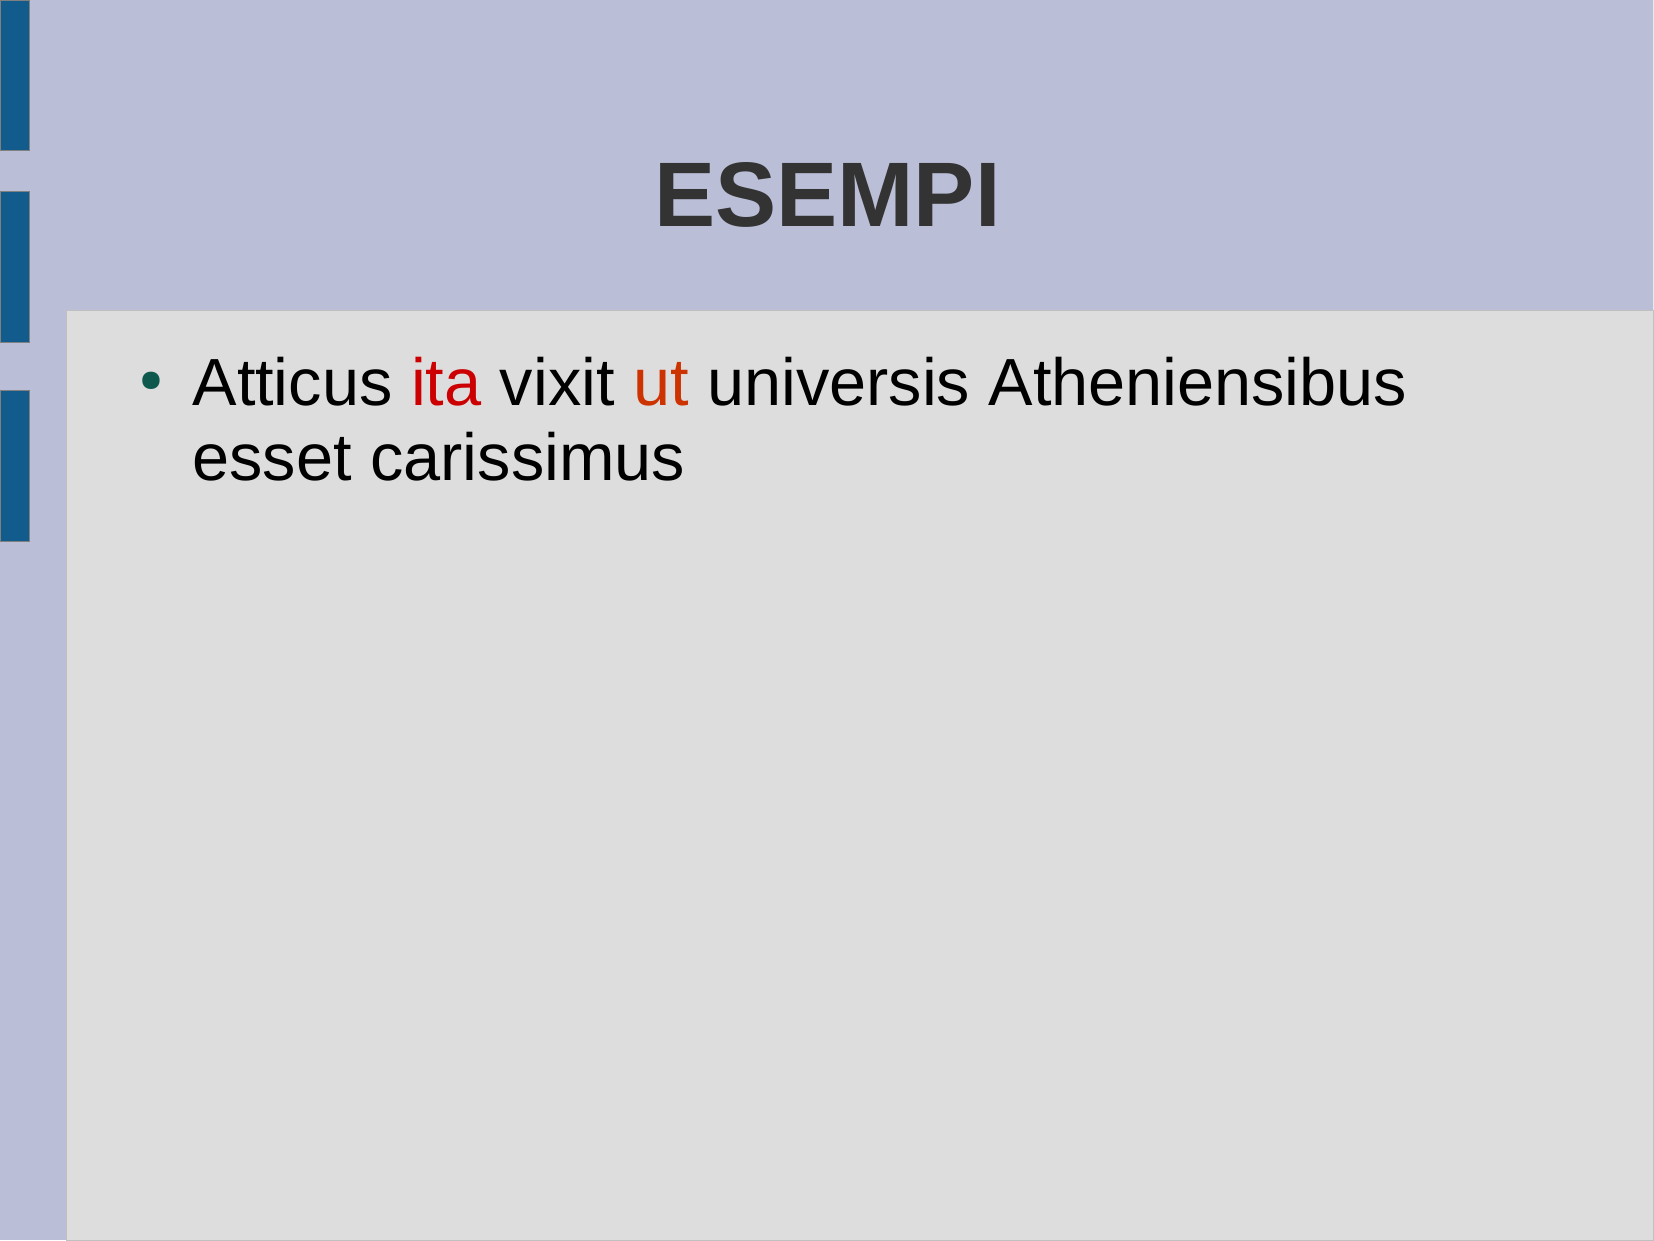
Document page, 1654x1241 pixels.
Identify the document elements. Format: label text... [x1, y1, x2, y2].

title ESEMPI [121, 91, 1534, 299]
list Atticus ita vixit ut universis Atheniensibus esset carissimus [121, 344, 1534, 1127]
